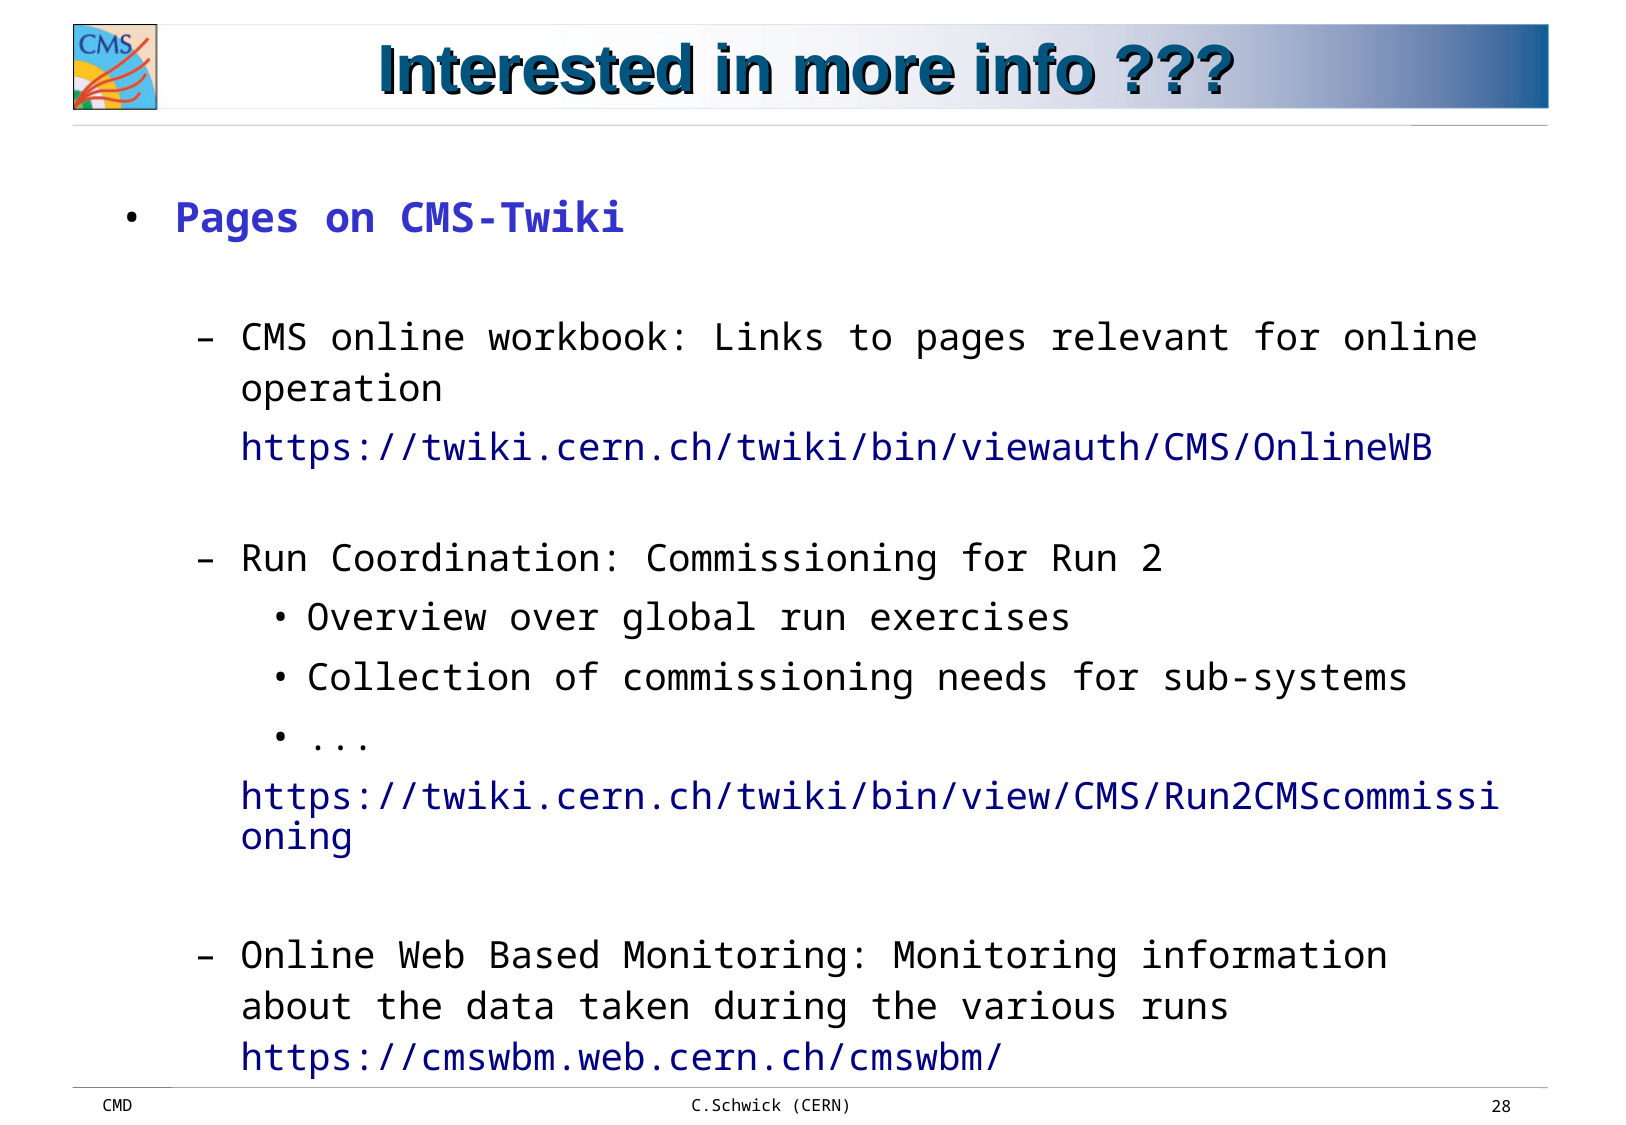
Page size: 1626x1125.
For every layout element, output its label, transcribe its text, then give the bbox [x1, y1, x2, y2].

title Interested in more info ??? [152, 21, 1462, 117]
picture [1462, 24, 1551, 110]
picture [72, 24, 152, 110]
list Pages on CMS-Twiki CMS online workbook: Links to pages relevant for online operation https://twiki.cern.ch/twiki/bin/viewauth/CMS/OnlineWB Run Coordination: Commissioning for Run 2 Overview over global run exercises Collection of commissioning needs for sub-systems ... https://twiki.cern.ch/twiki/bin/view/CMS/Run2CMScommissioning Online Web Based Monitoring: Monitoring information about the data taken during the various runs https://cmswbm.web.cern.ch/cmswbm/ Entry point to various online services like the online logbook, shift-lists, overviews for DAQ, DCS, DSS status and others http://cmsonline.cern.ch/ [119, 187, 1507, 1051]
